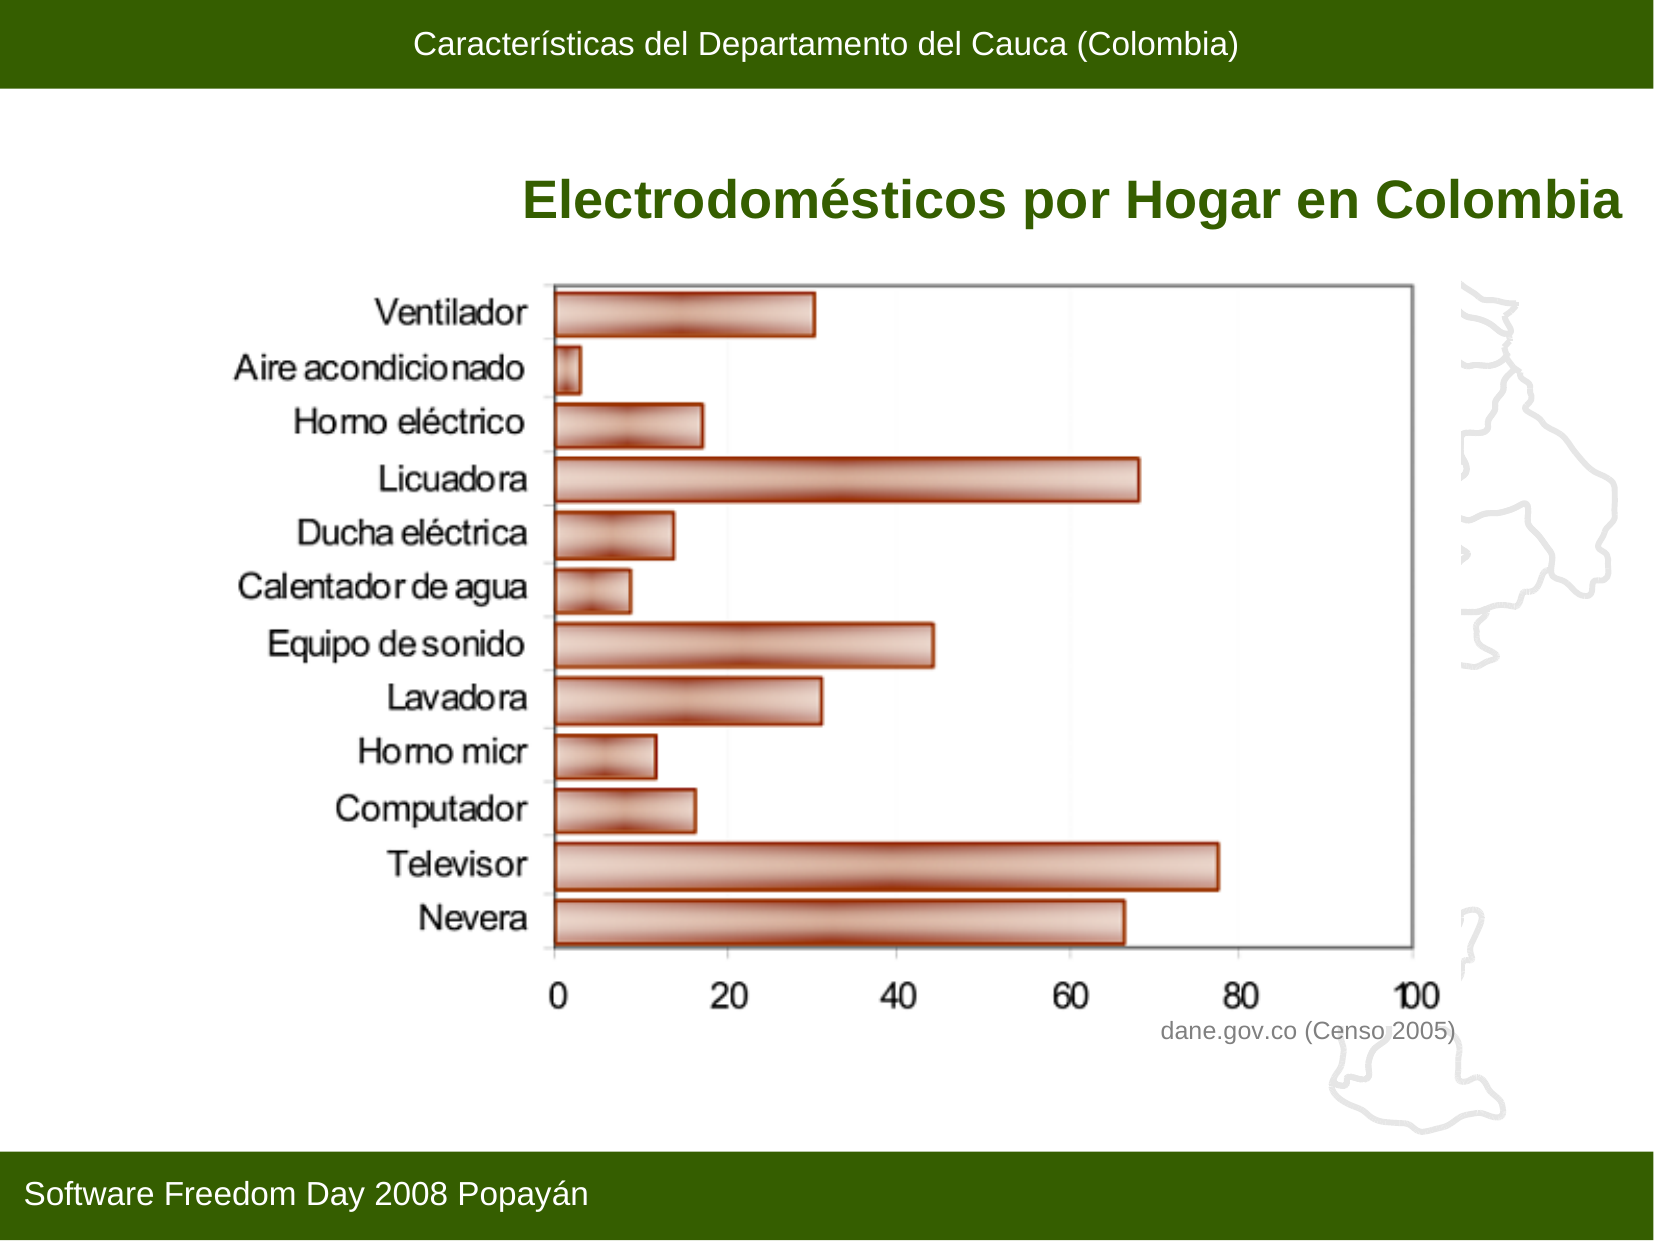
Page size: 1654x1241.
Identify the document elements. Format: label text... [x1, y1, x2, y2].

picture [210, 259, 1461, 1026]
text_box dane.gov.co (Censo 2005) [1160, 1016, 1452, 1045]
title Electrodomésticos por Hogar en Colombia [147, 147, 1625, 252]
